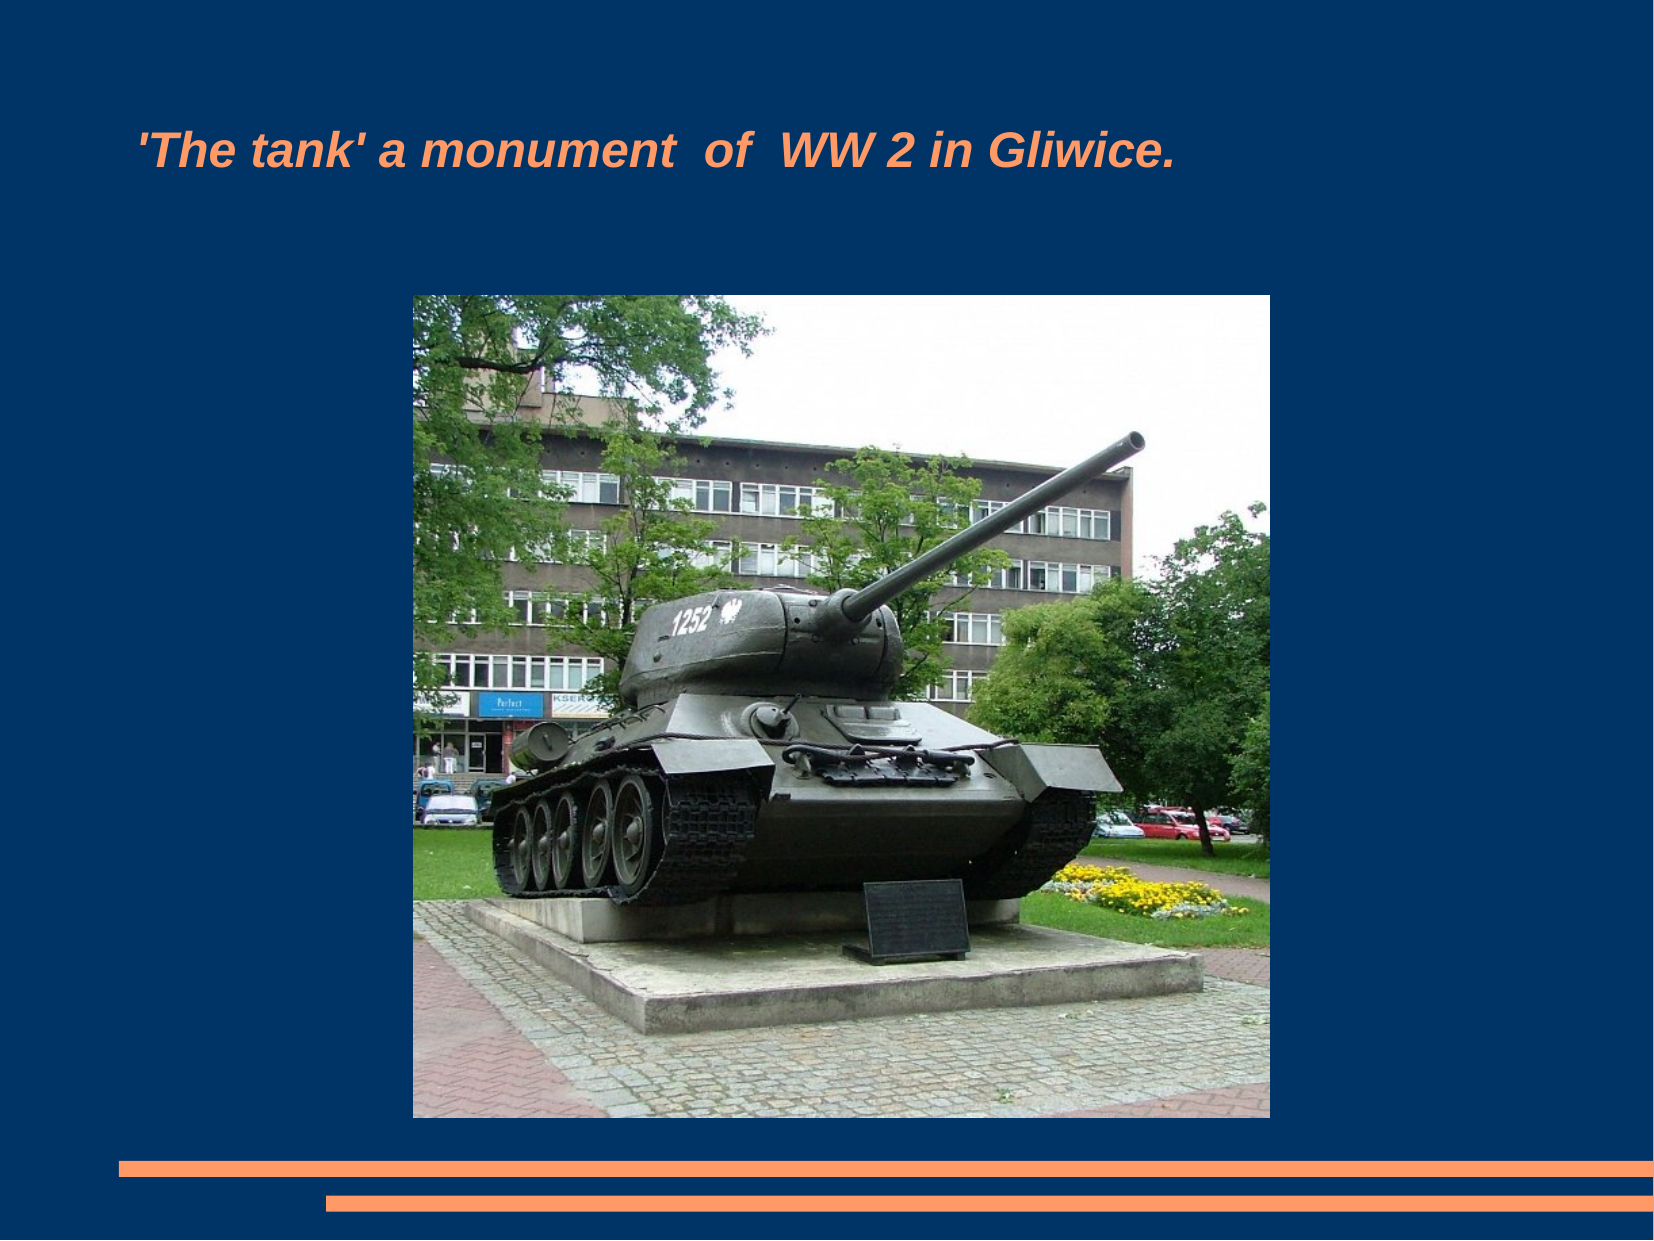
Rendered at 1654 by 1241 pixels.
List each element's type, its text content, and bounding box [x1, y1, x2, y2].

title 'The tank' a monument of WW 2 in Gliwice. [121, 46, 1534, 254]
picture [413, 295, 1270, 1118]
